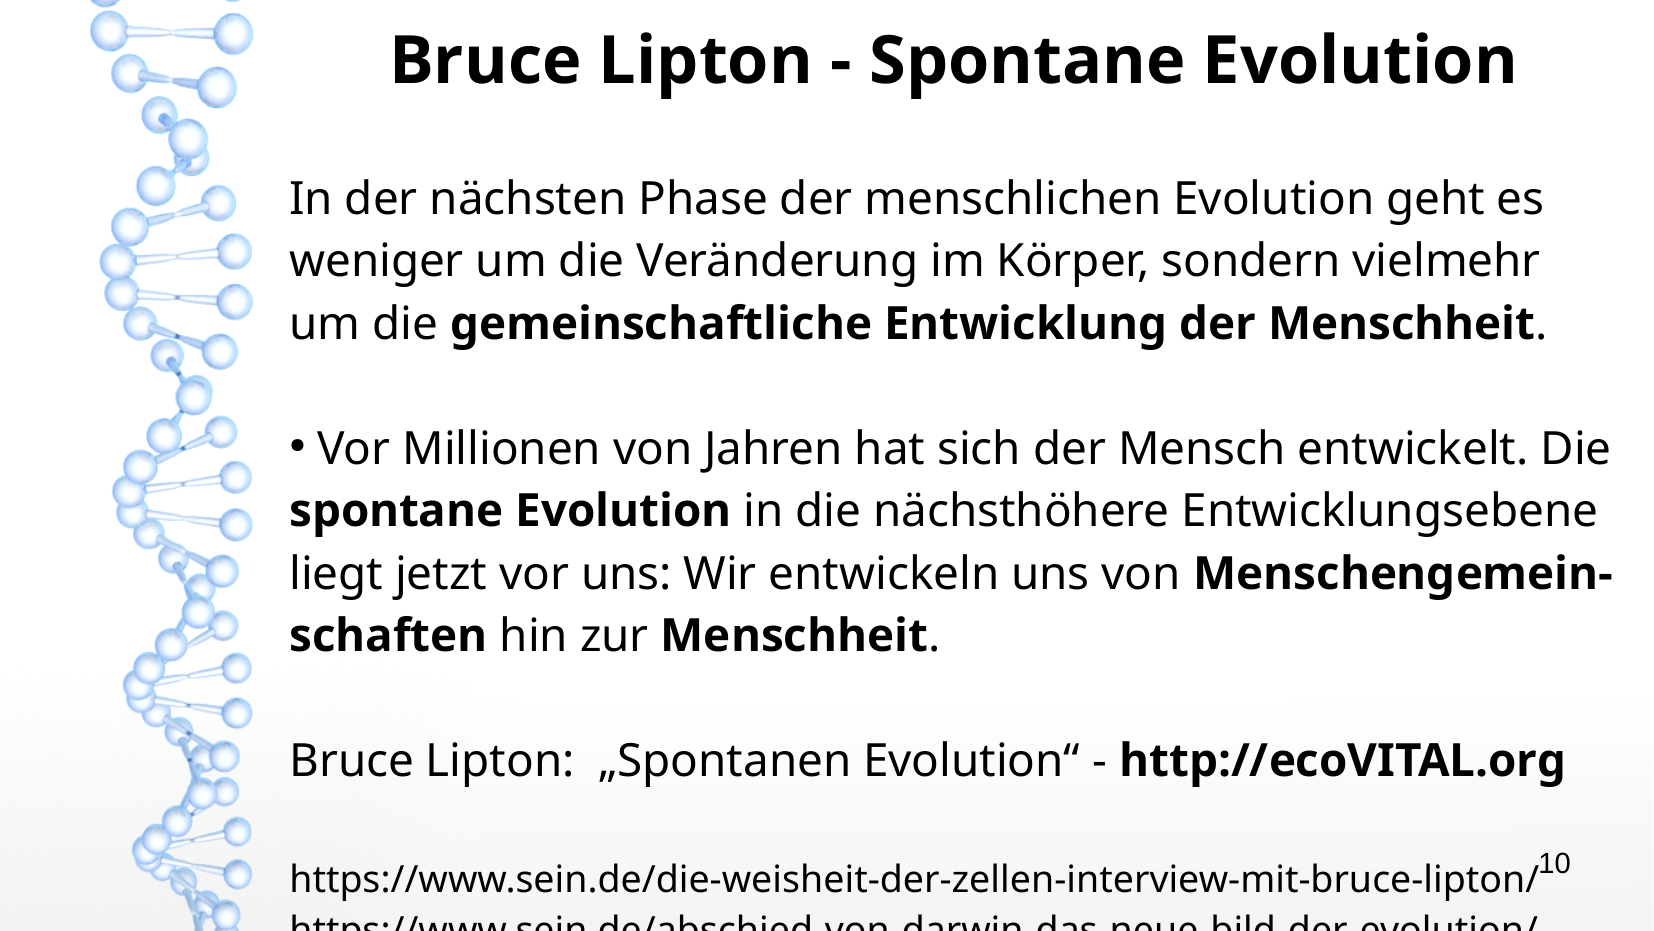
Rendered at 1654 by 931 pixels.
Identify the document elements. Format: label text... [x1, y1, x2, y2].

picture [1507, 925, 1517, 931]
picture [1183, 925, 1193, 931]
picture [1217, 925, 1227, 931]
picture [683, 925, 693, 931]
picture [1484, 925, 1495, 931]
picture [571, 925, 581, 931]
picture [346, 925, 356, 931]
picture [539, 925, 549, 931]
picture [1405, 925, 1416, 931]
picture [1365, 925, 1375, 931]
picture [873, 925, 883, 931]
picture [1317, 925, 1327, 931]
picture [1258, 925, 1268, 931]
picture [1293, 925, 1303, 931]
picture [1007, 925, 1017, 931]
picture [849, 925, 860, 931]
picture [796, 925, 806, 931]
picture [907, 925, 917, 931]
picture [0, 0, 1654, 931]
subtitle Bruce Lipton - Spontane Evolution In der nächsten Phase der menschlichen Evolution geht es weniger um die Veränderung im Körper, sondern vielmehr um die gemeinschaftliche Entwicklung der Menschheit. Vor Millionen von Jahren hat sich der Mensch entwickelt. Die spontane Evolution in die nächsthöhere Entwicklungsebene liegt jetzt vor uns: Wir entwickeln uns von Menschengemein- schaften hin zur Menschheit. Bruce Lipton: „Spontanen Evolution“ - http://ecoVITAL.org https://www.sein.de/die-weisheit-der-zellen-interview-mit-bruce-lipton/ https://www.sein.de/abschied-von-darwin-das-neue-bild-der-evolution/ [289, 94, 1619, 873]
picture [626, 925, 636, 931]
picture [742, 925, 752, 931]
picture [296, 925, 306, 931]
picture [1041, 925, 1051, 931]
picture [1138, 925, 1148, 931]
picture [1116, 925, 1126, 931]
picture [603, 925, 613, 931]
picture [774, 925, 784, 931]
